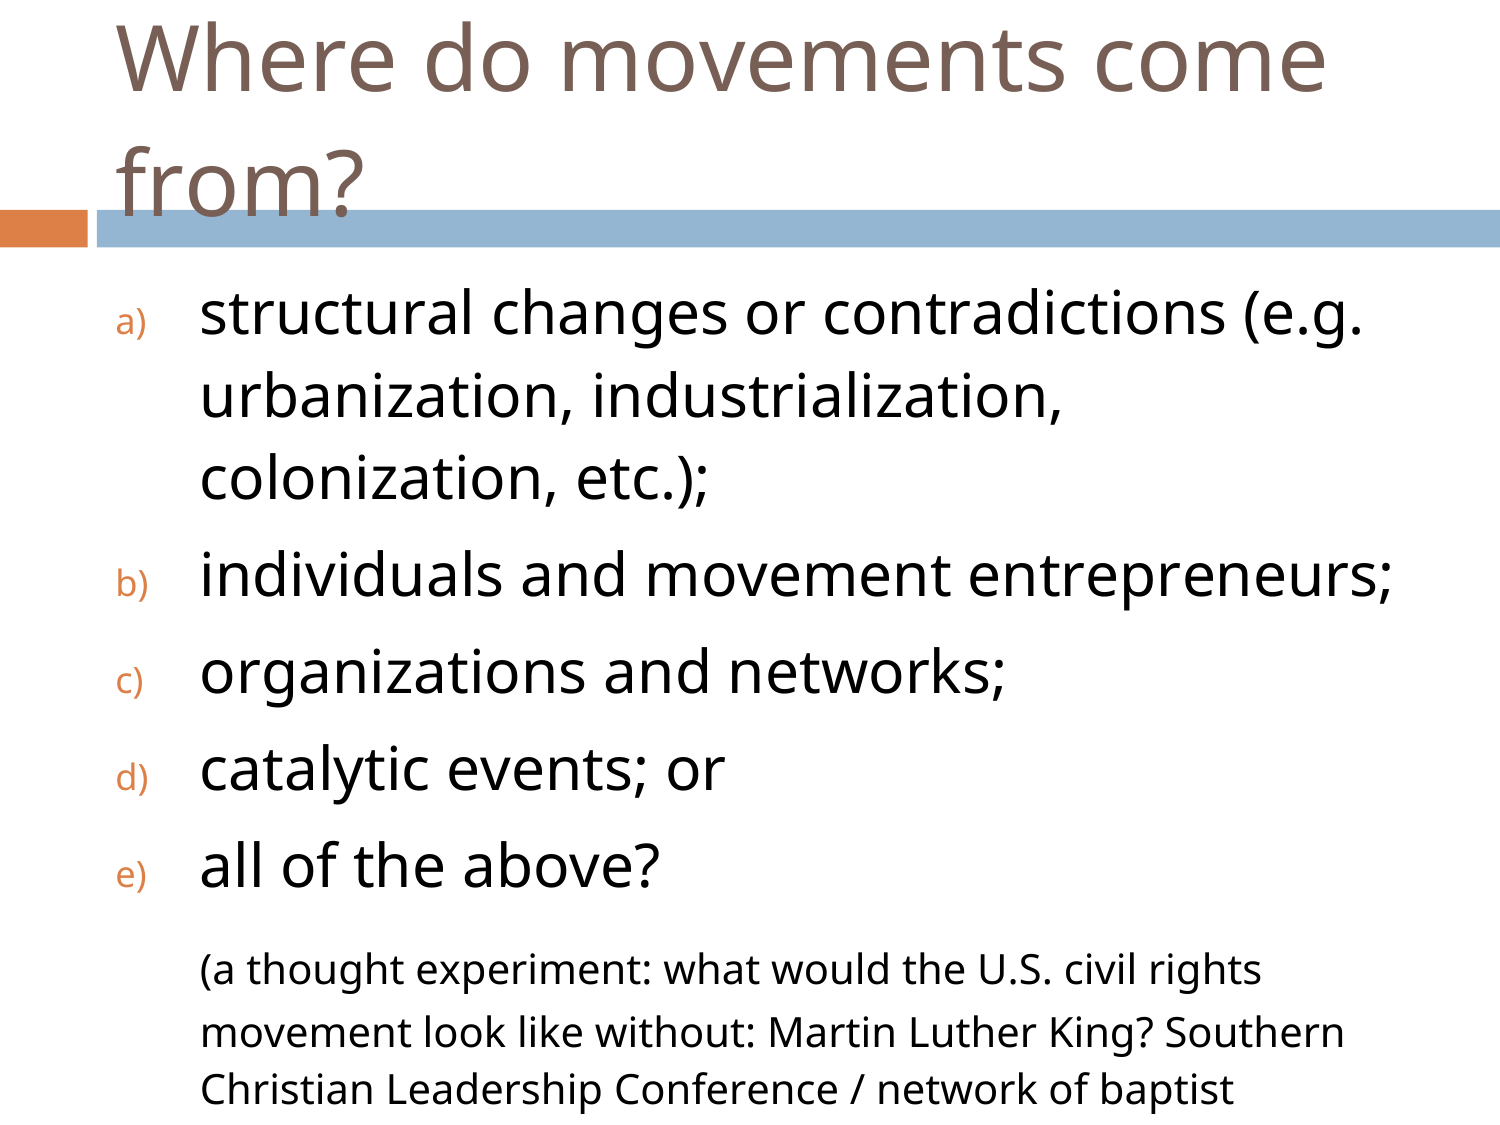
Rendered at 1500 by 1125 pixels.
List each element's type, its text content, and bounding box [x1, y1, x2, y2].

list structural changes or contradictions (e.g. urbanization, industrialization, colonization, etc.); individuals and movement entrepreneurs; organizations and networks; catalytic events; or all of the above? (a thought experiment: what would the U.S. civil rights movement look like without: Martin Luther King? Southern Christian Leadership Conference / network of baptist churches in the American South? Rosa Parks?) (a terminological point: ‘social movements’ vs. ‘social movement organizations’; or ‘SM base’ vs. ‘campaign’) [100, 262, 1438, 1058]
title Where do movements come from? [100, 37, 1438, 201]
